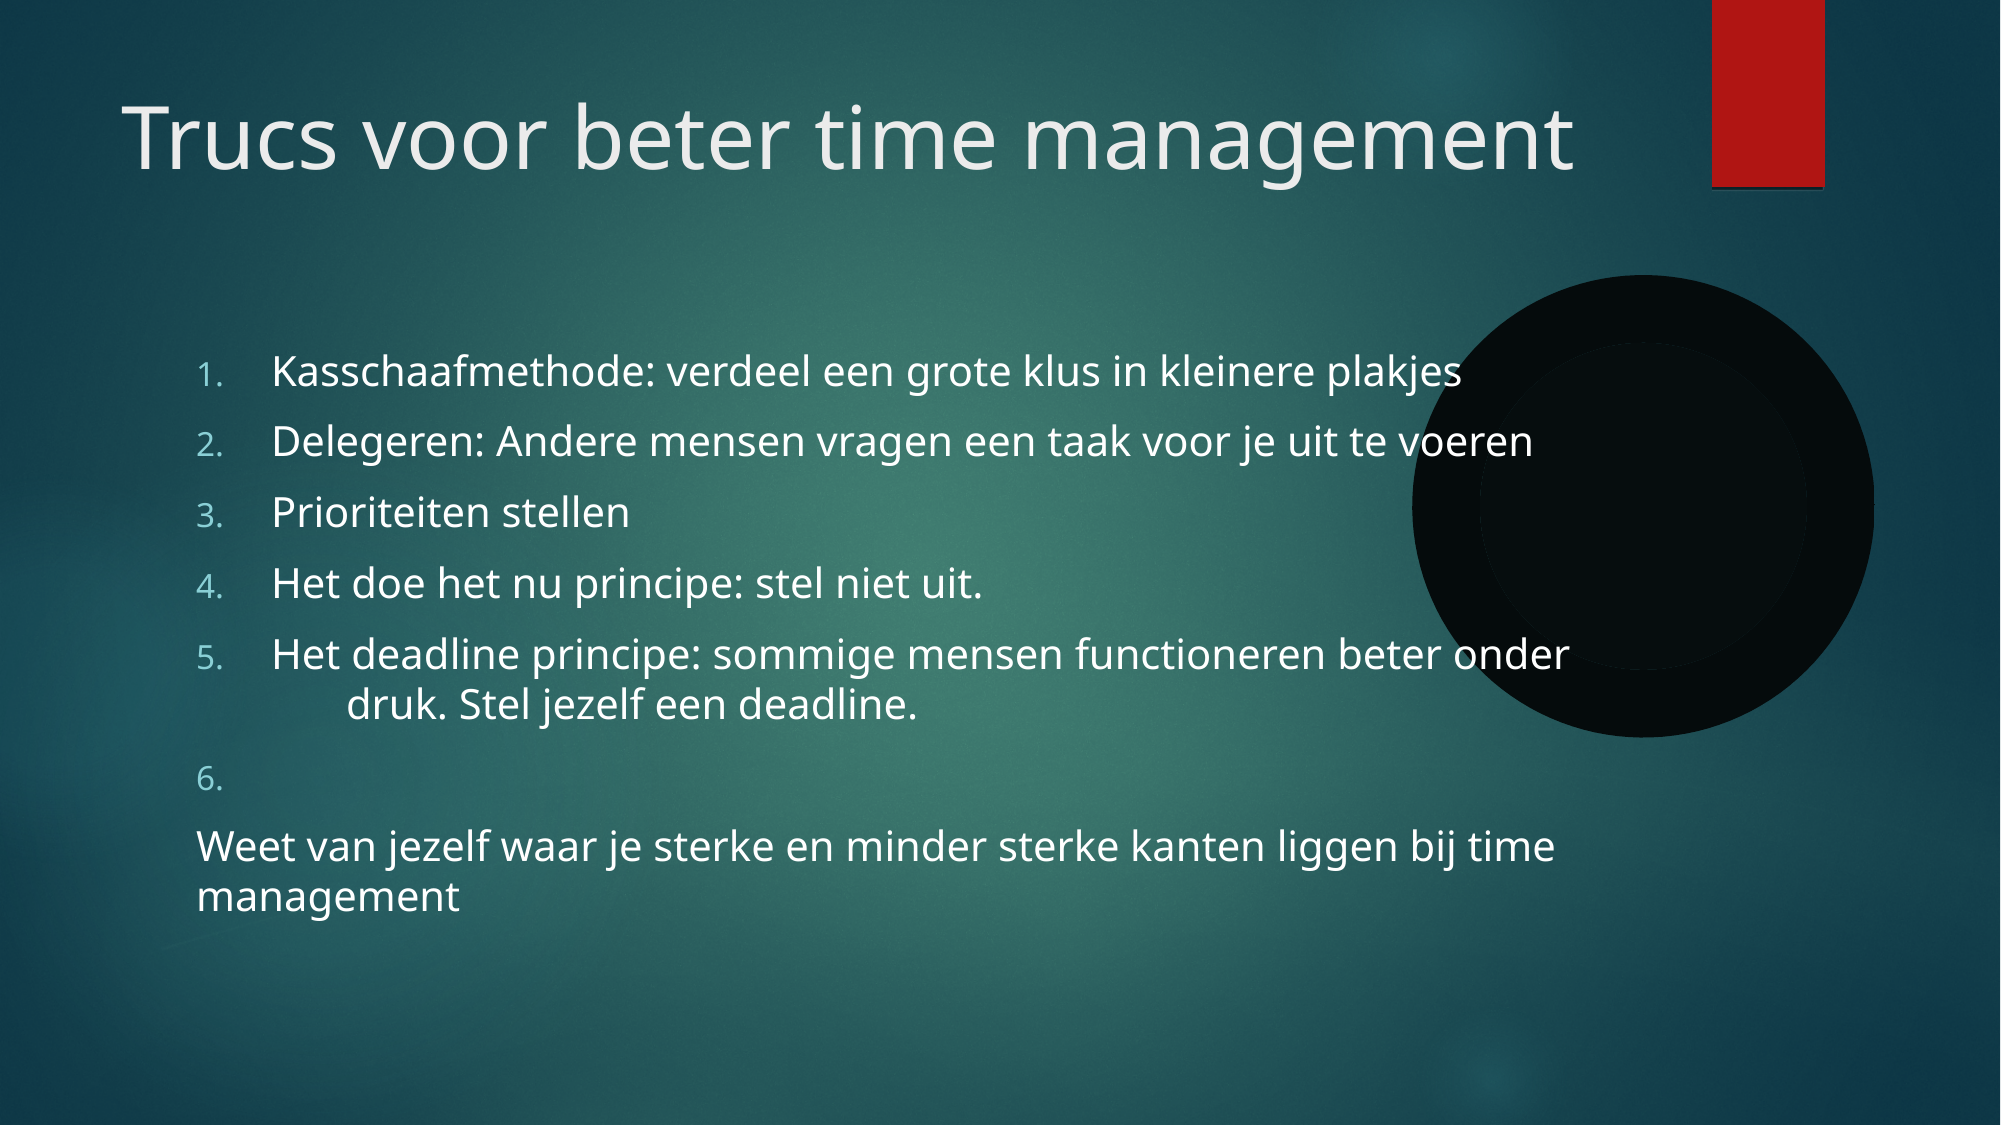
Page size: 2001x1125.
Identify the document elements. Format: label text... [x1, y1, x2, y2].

title Trucs voor beter time management [106, 74, 1649, 305]
list Kasschaafmethode: verdeel een grote klus in kleinere plakjes Delegeren: Andere mensen vragen een taak voor je uit te voeren Prioriteiten stellen Het doe het nu principe: stel niet uit. Het deadline principe: sommige mensen functioneren beter onder druk. Stel jezelf een deadline. Weet van jezelf waar je sterke en minder sterke kanten liggen bij time management [181, 336, 1649, 1026]
